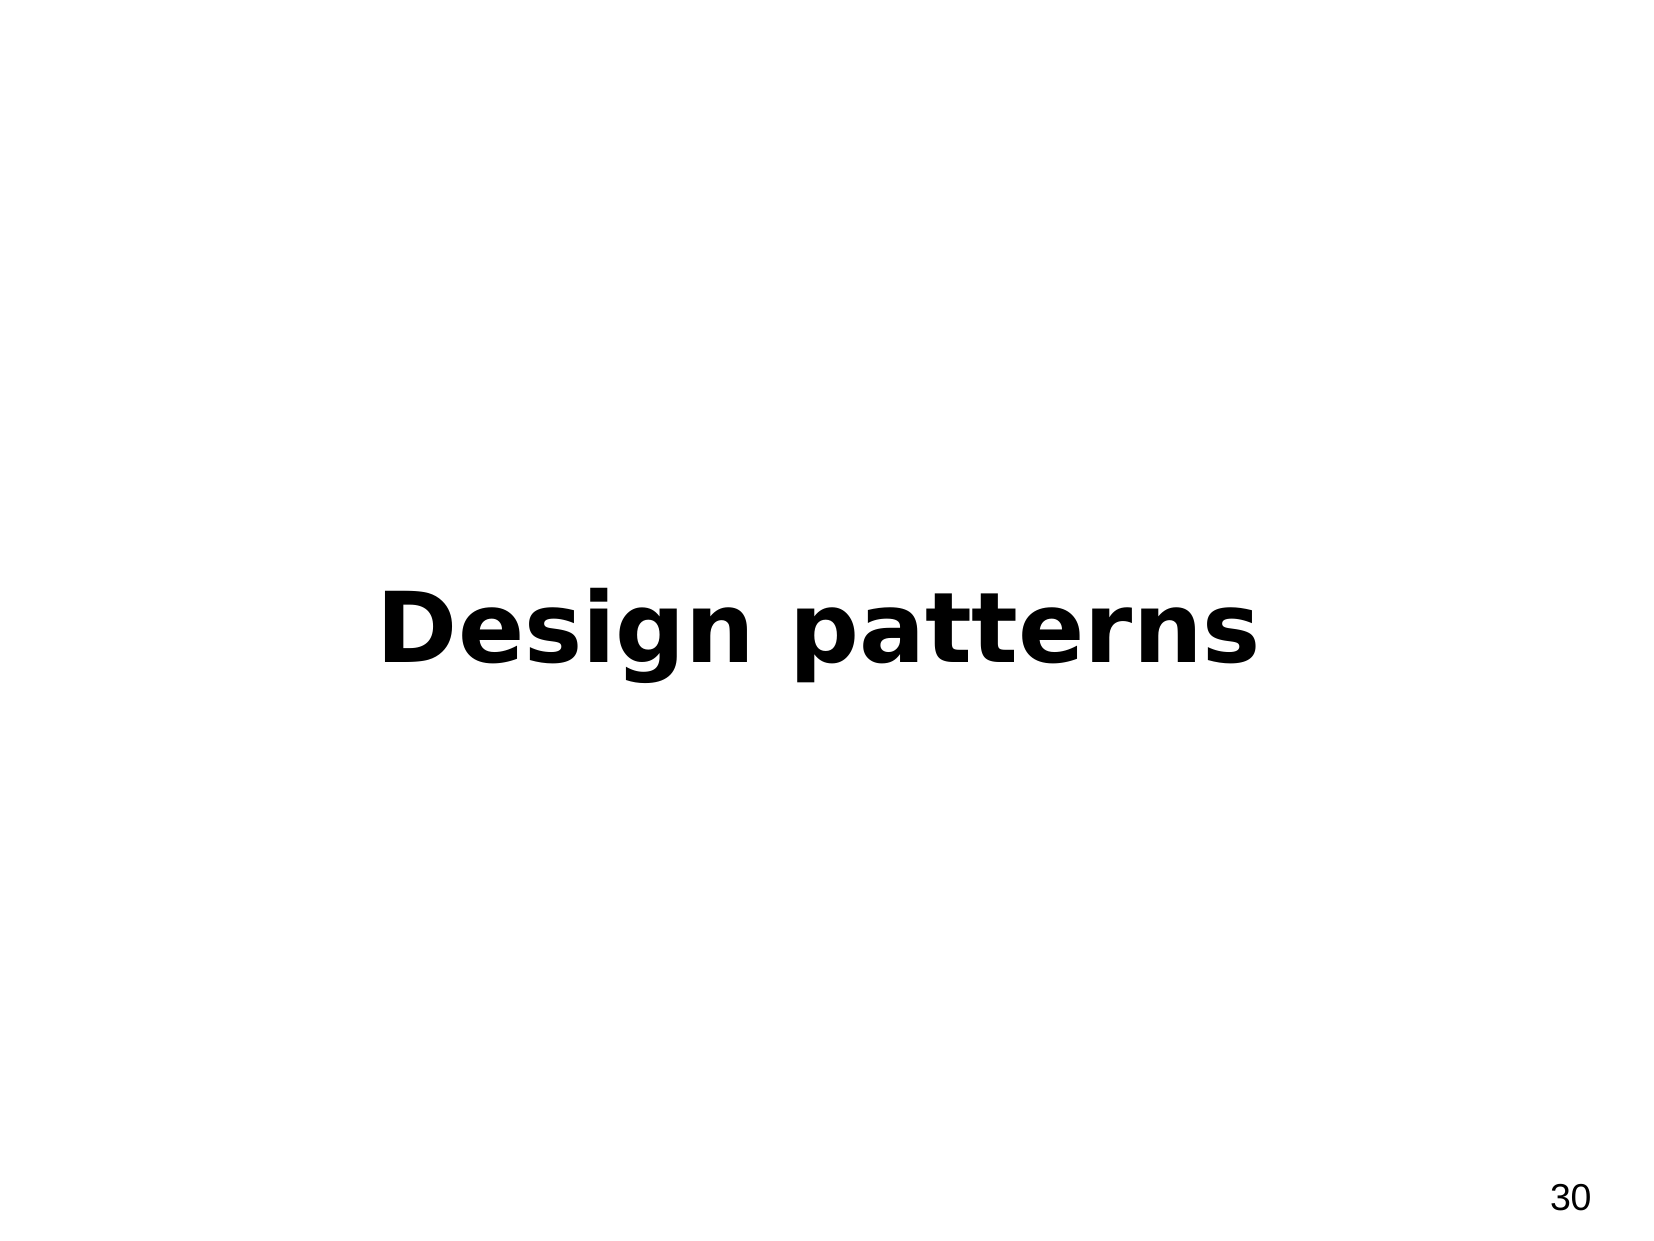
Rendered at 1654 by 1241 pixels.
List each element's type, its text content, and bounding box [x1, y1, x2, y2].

title Design patterns [75, 525, 1564, 733]
